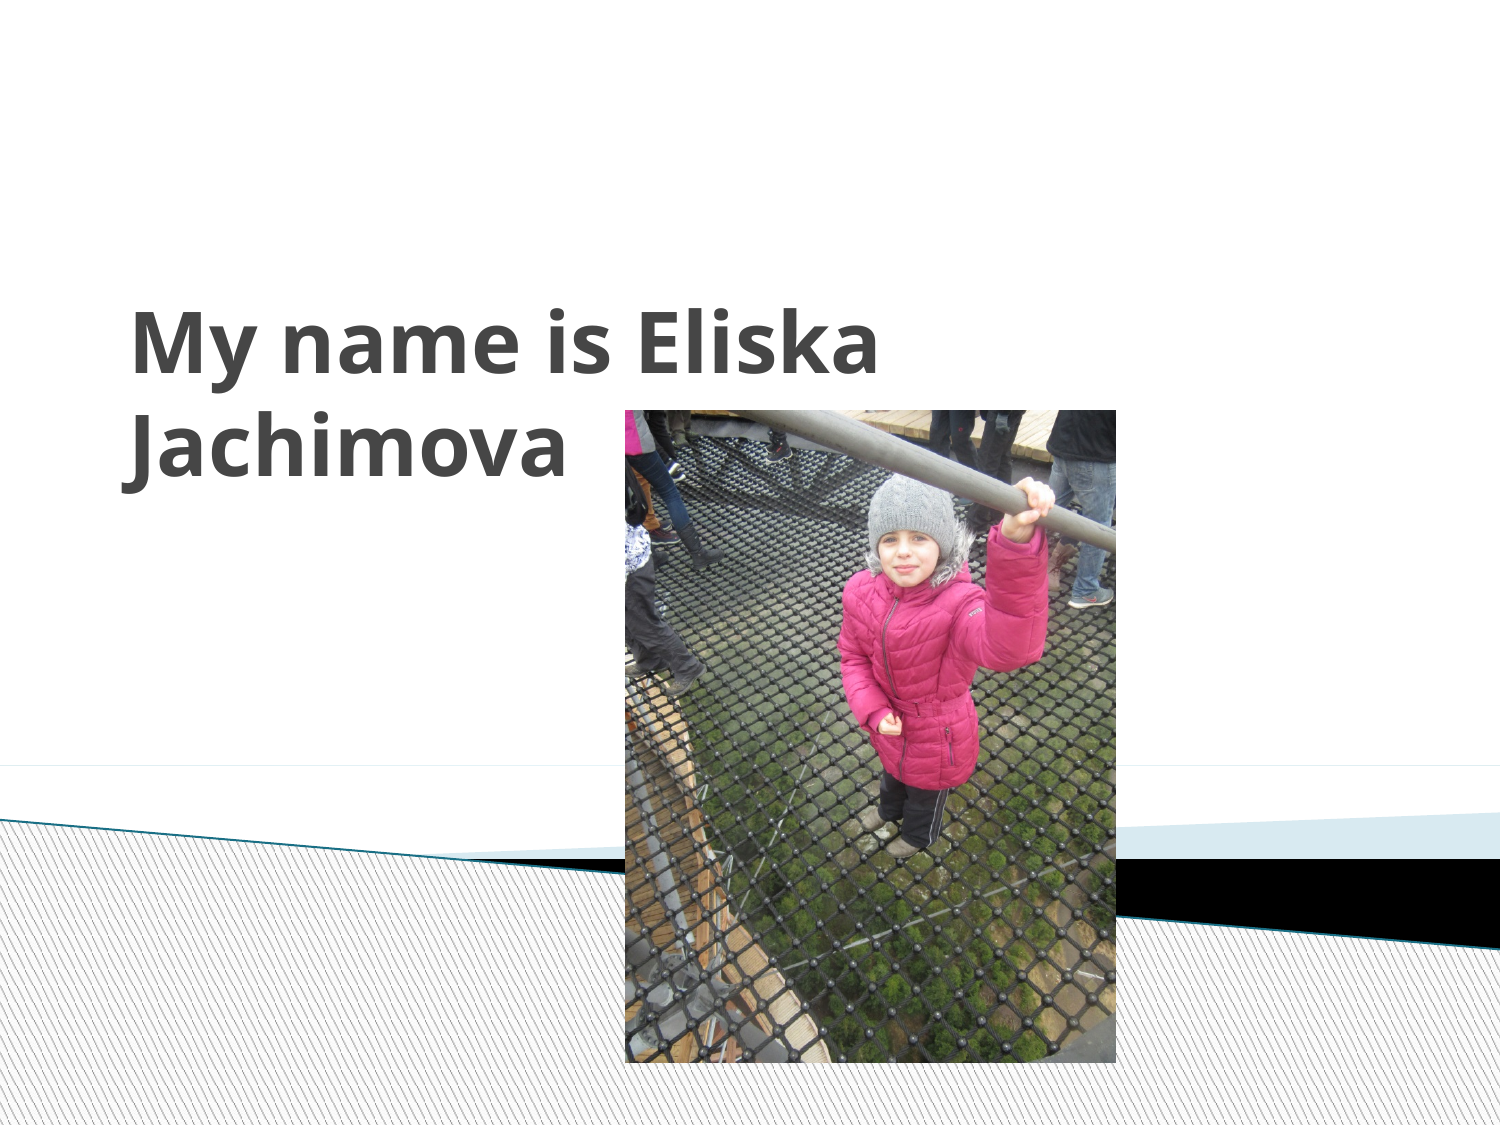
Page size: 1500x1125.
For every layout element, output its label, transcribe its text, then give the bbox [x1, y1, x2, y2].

picture [0, 410, 1500, 1125]
title My name is Eliska Jachimova [113, 280, 1041, 479]
